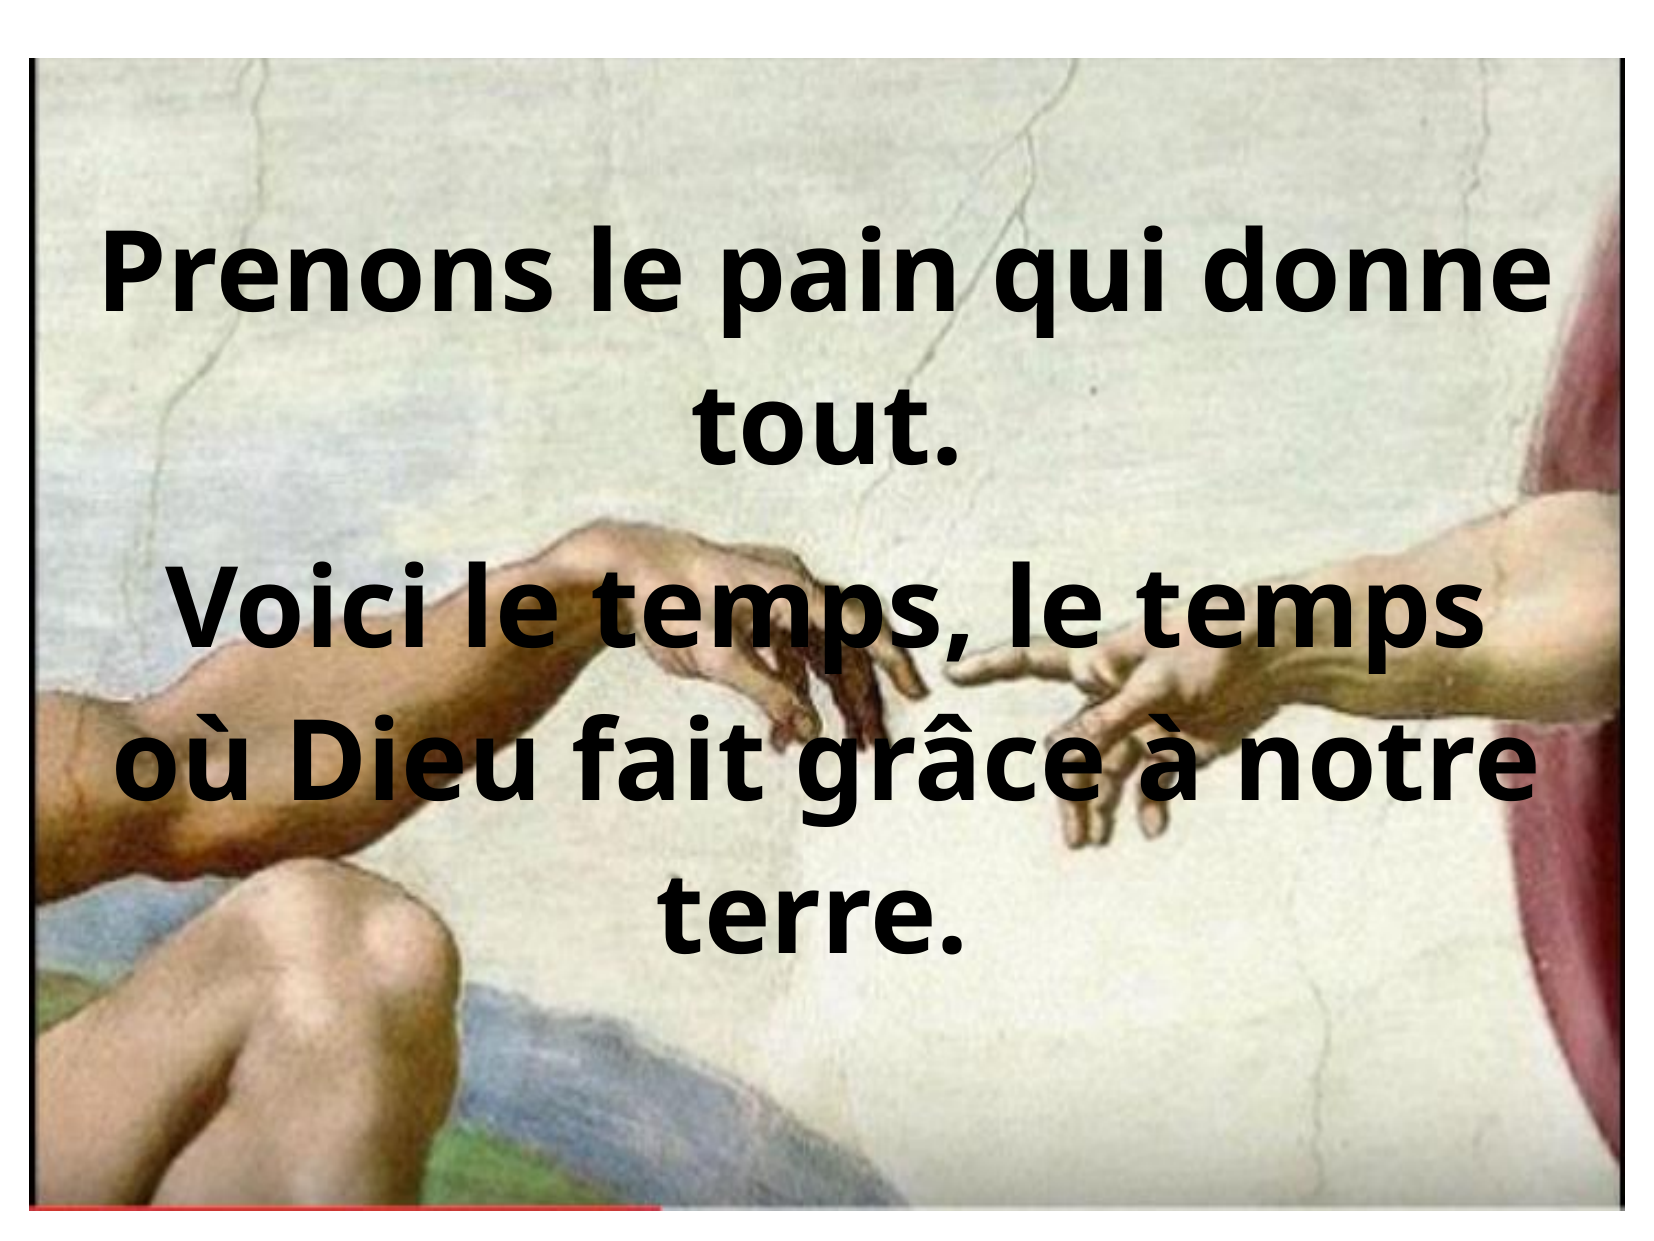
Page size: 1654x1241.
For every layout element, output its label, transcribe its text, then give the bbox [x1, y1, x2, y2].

list Prenons le pain qui donne tout. Voici le temps, le temps où Dieu fait grâce à notre terre. [82, 59, 1571, 1241]
picture [29, 58, 1625, 1211]
